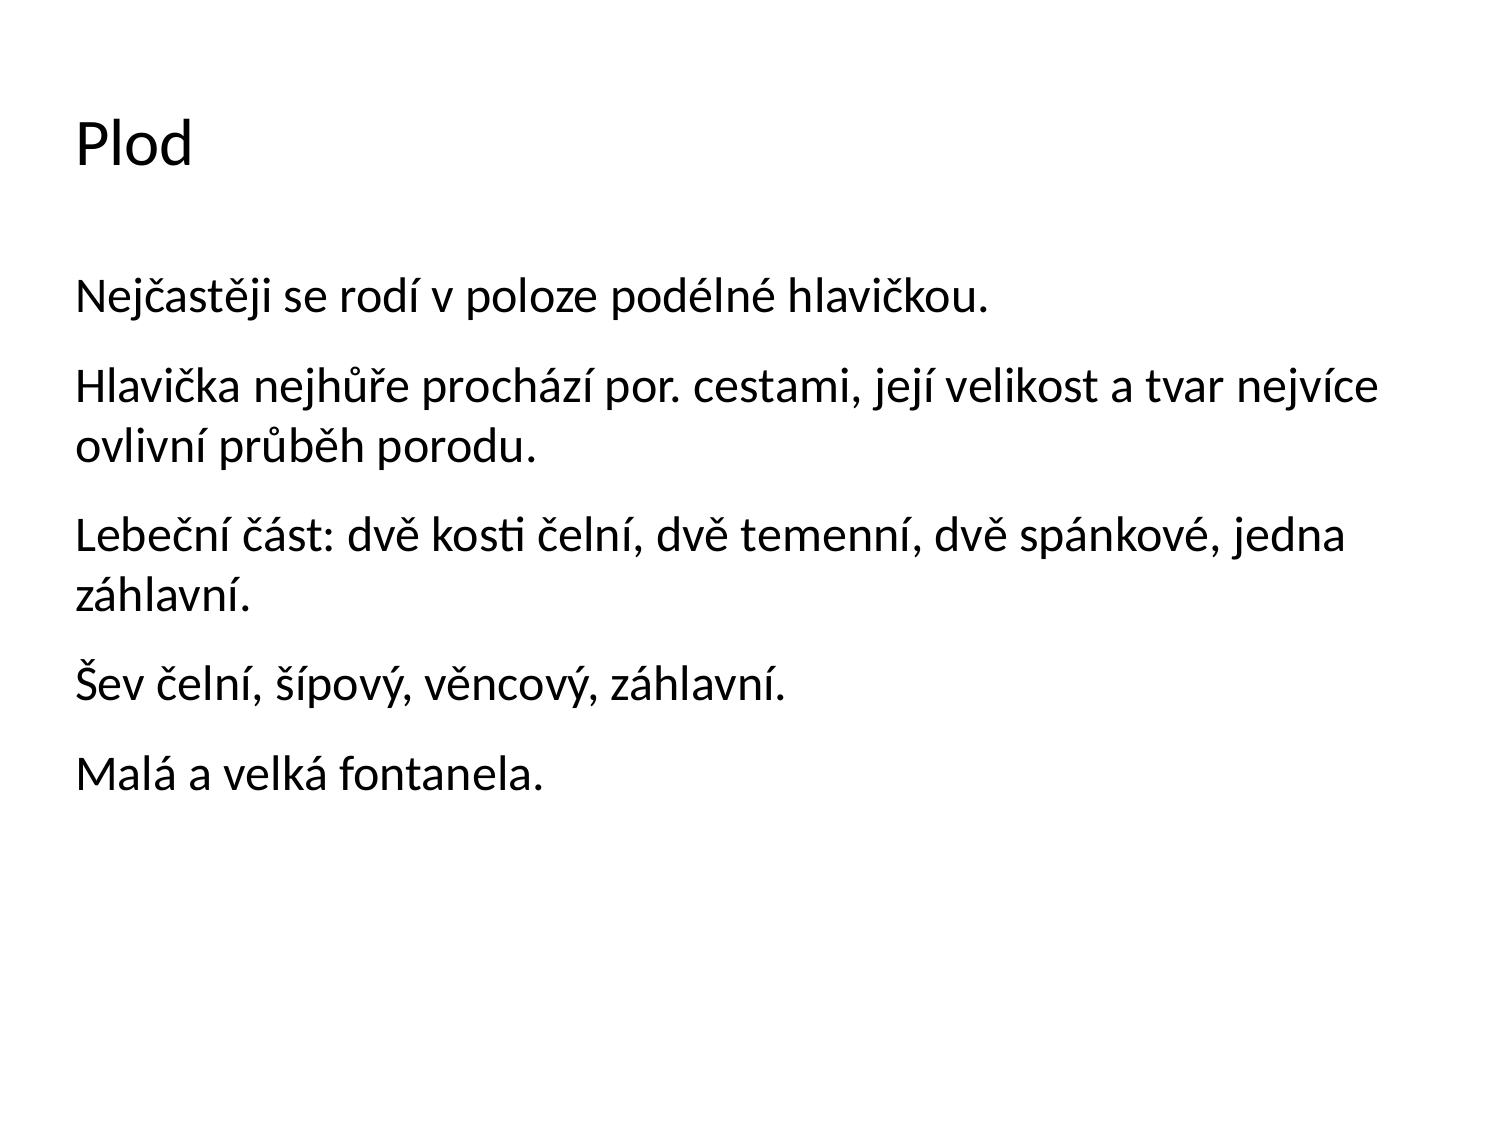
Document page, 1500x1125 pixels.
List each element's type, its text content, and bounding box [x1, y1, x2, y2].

list Nejčastěji se rodí v poloze podélné hlavičkou. Hlavička nejhůře prochází por. cestami, její velikost a tvar nejvíce ovlivní průběh porodu. Lebeční část: dvě kosti čelní, dvě temenní, dvě spánkové, jedna záhlavní. Šev čelní, šípový, věncový, záhlavní. Malá a velká fontanela. [75, 262, 1425, 1006]
title Plod [75, 44, 1425, 233]
